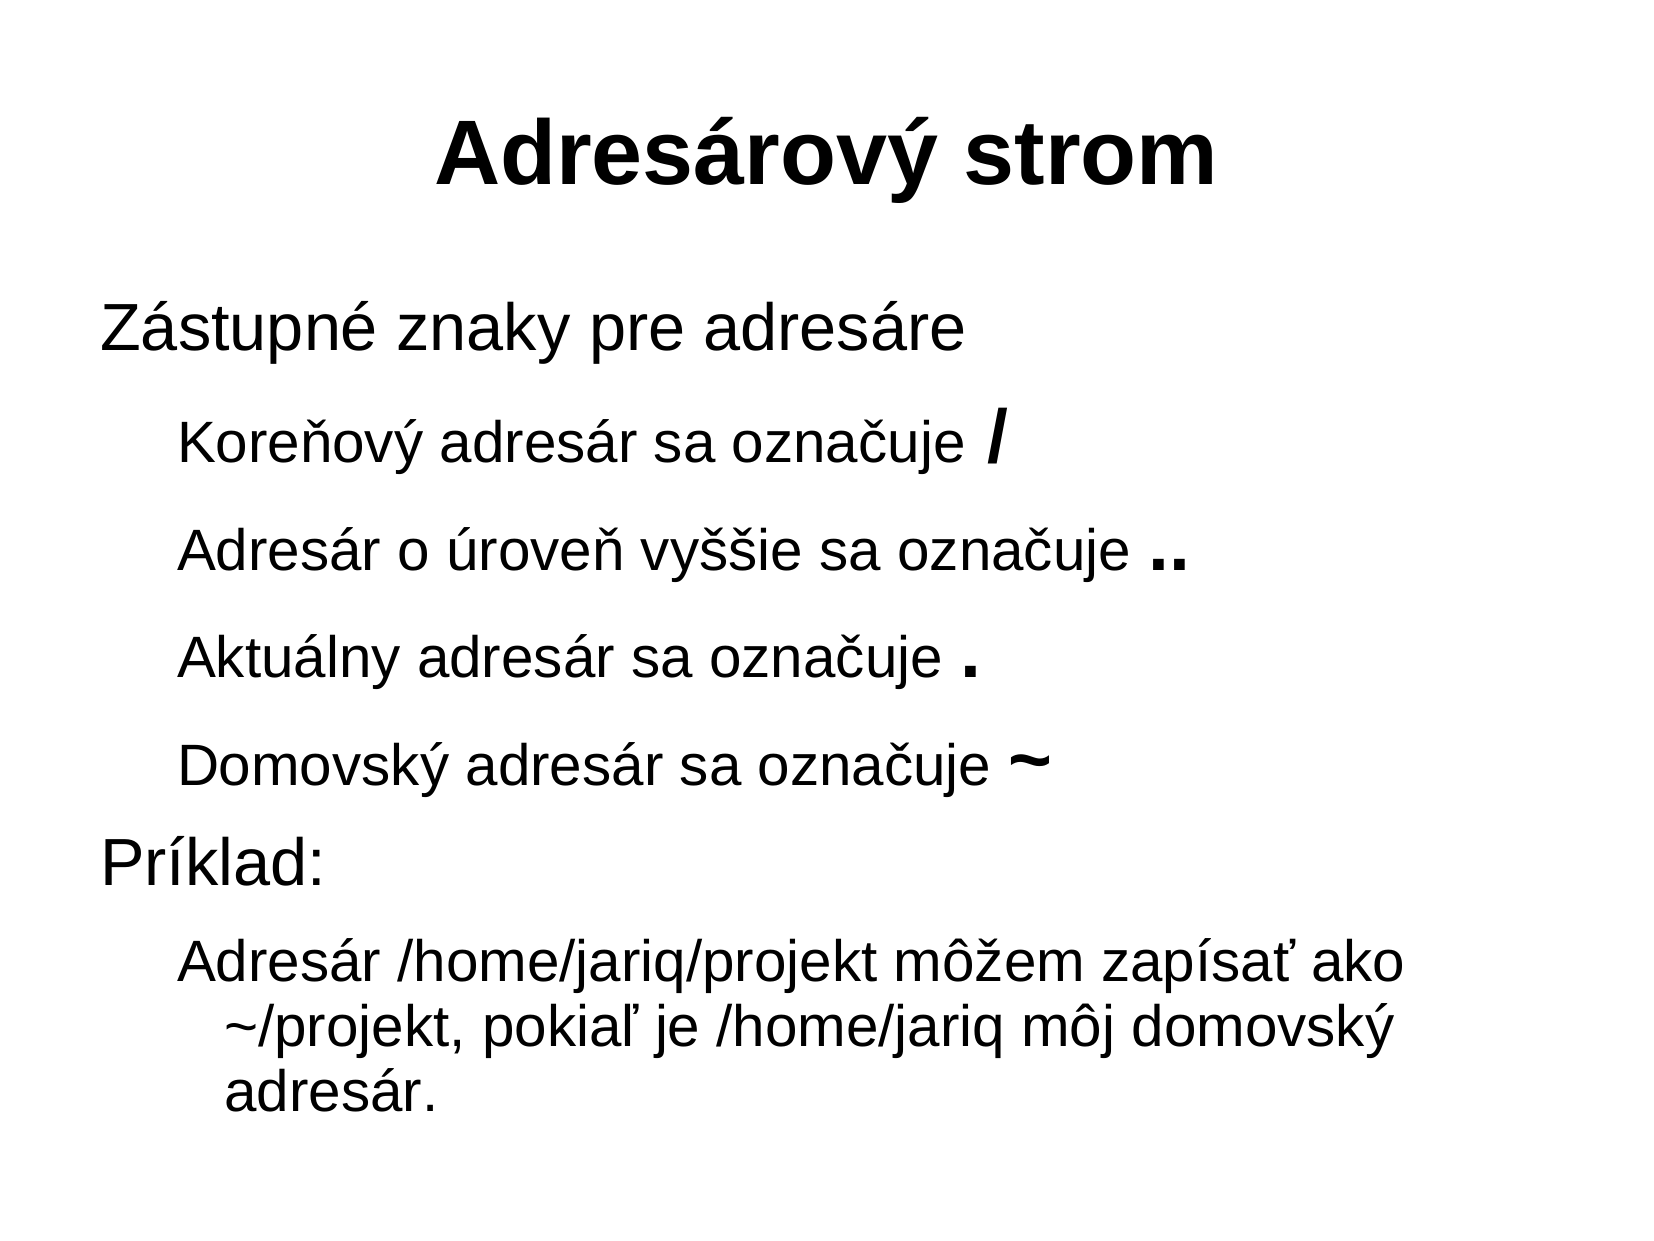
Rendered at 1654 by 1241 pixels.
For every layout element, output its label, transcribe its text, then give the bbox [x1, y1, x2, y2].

title Adresárový strom [82, 49, 1571, 257]
list Zástupné znaky pre adresáre Koreňový adresár sa označuje / Adresár o úroveň vyššie sa označuje .. Aktuálny adresár sa označuje . Domovský adresár sa označuje ~ Príklad: Adresár /home/jariq/projekt môžem zapísať ako ~/projekt, pokiaľ je /home/jariq môj domovský adresár. [82, 290, 1571, 1124]
